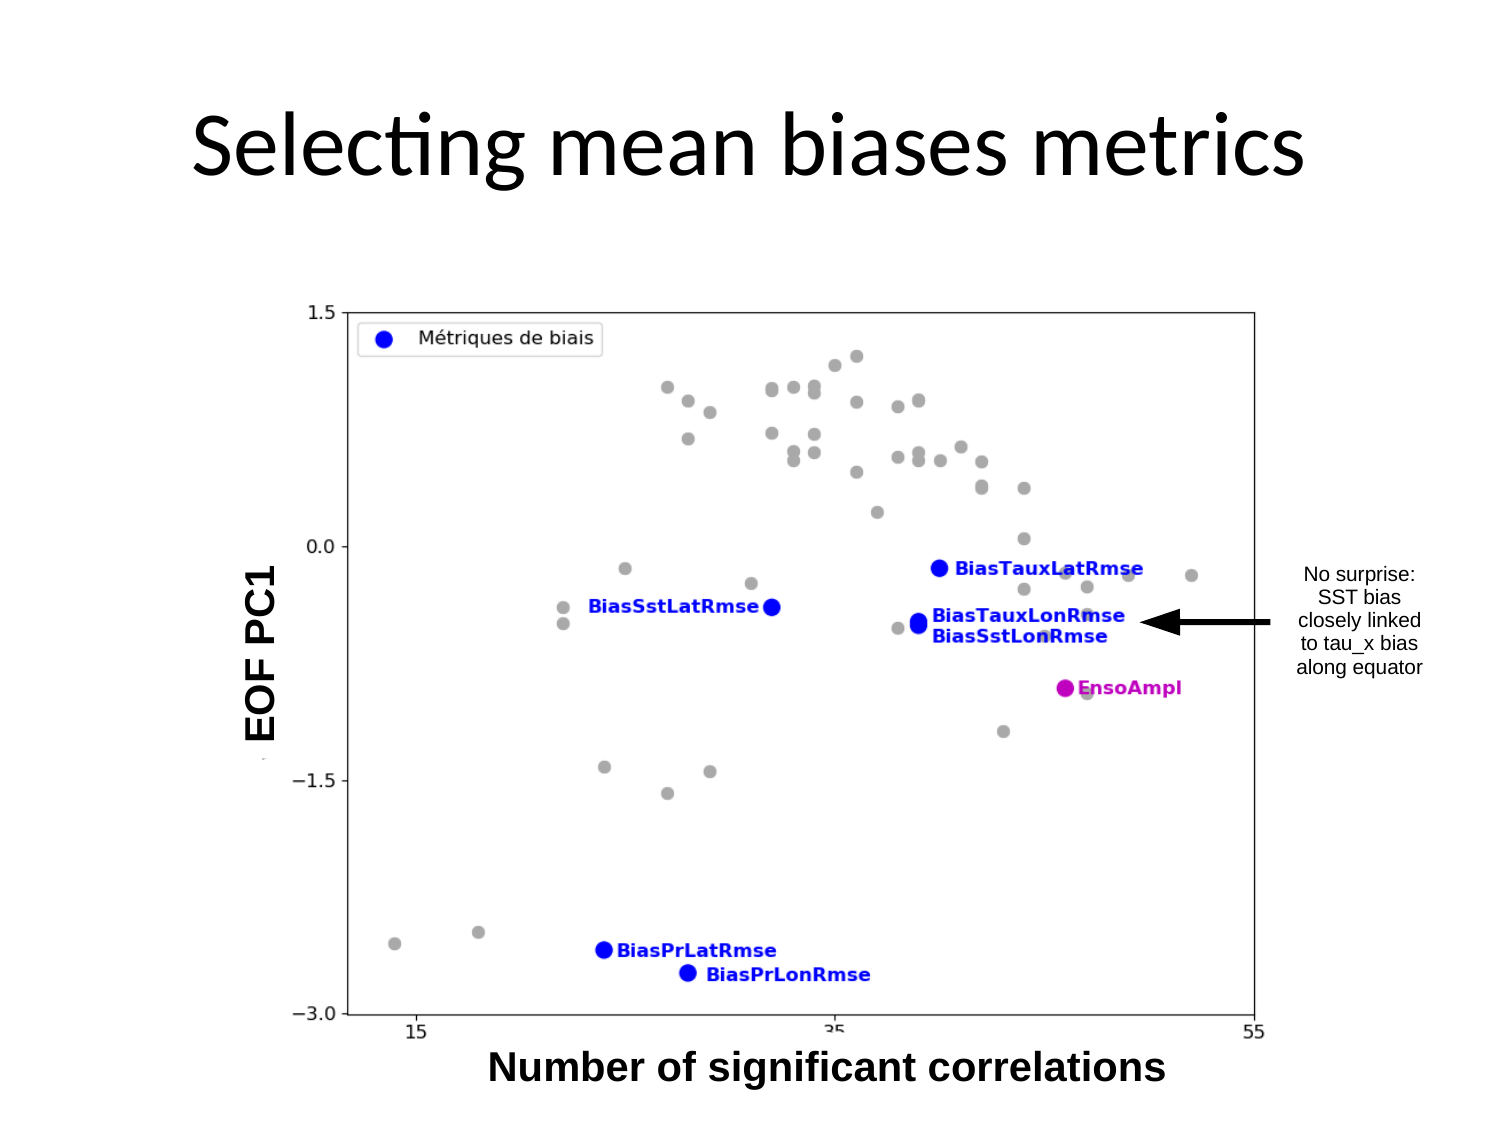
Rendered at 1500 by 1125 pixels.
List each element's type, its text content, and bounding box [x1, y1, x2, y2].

picture [236, 295, 1277, 1081]
text_box EOF PC1 [225, 538, 290, 759]
text_box Number of significant correlations [472, 1032, 1182, 1098]
text_box No surprise: SST bias closely linked to tau_x bias along equator [1281, 554, 1438, 687]
title Selecting mean biases metrics [75, 45, 1425, 233]
